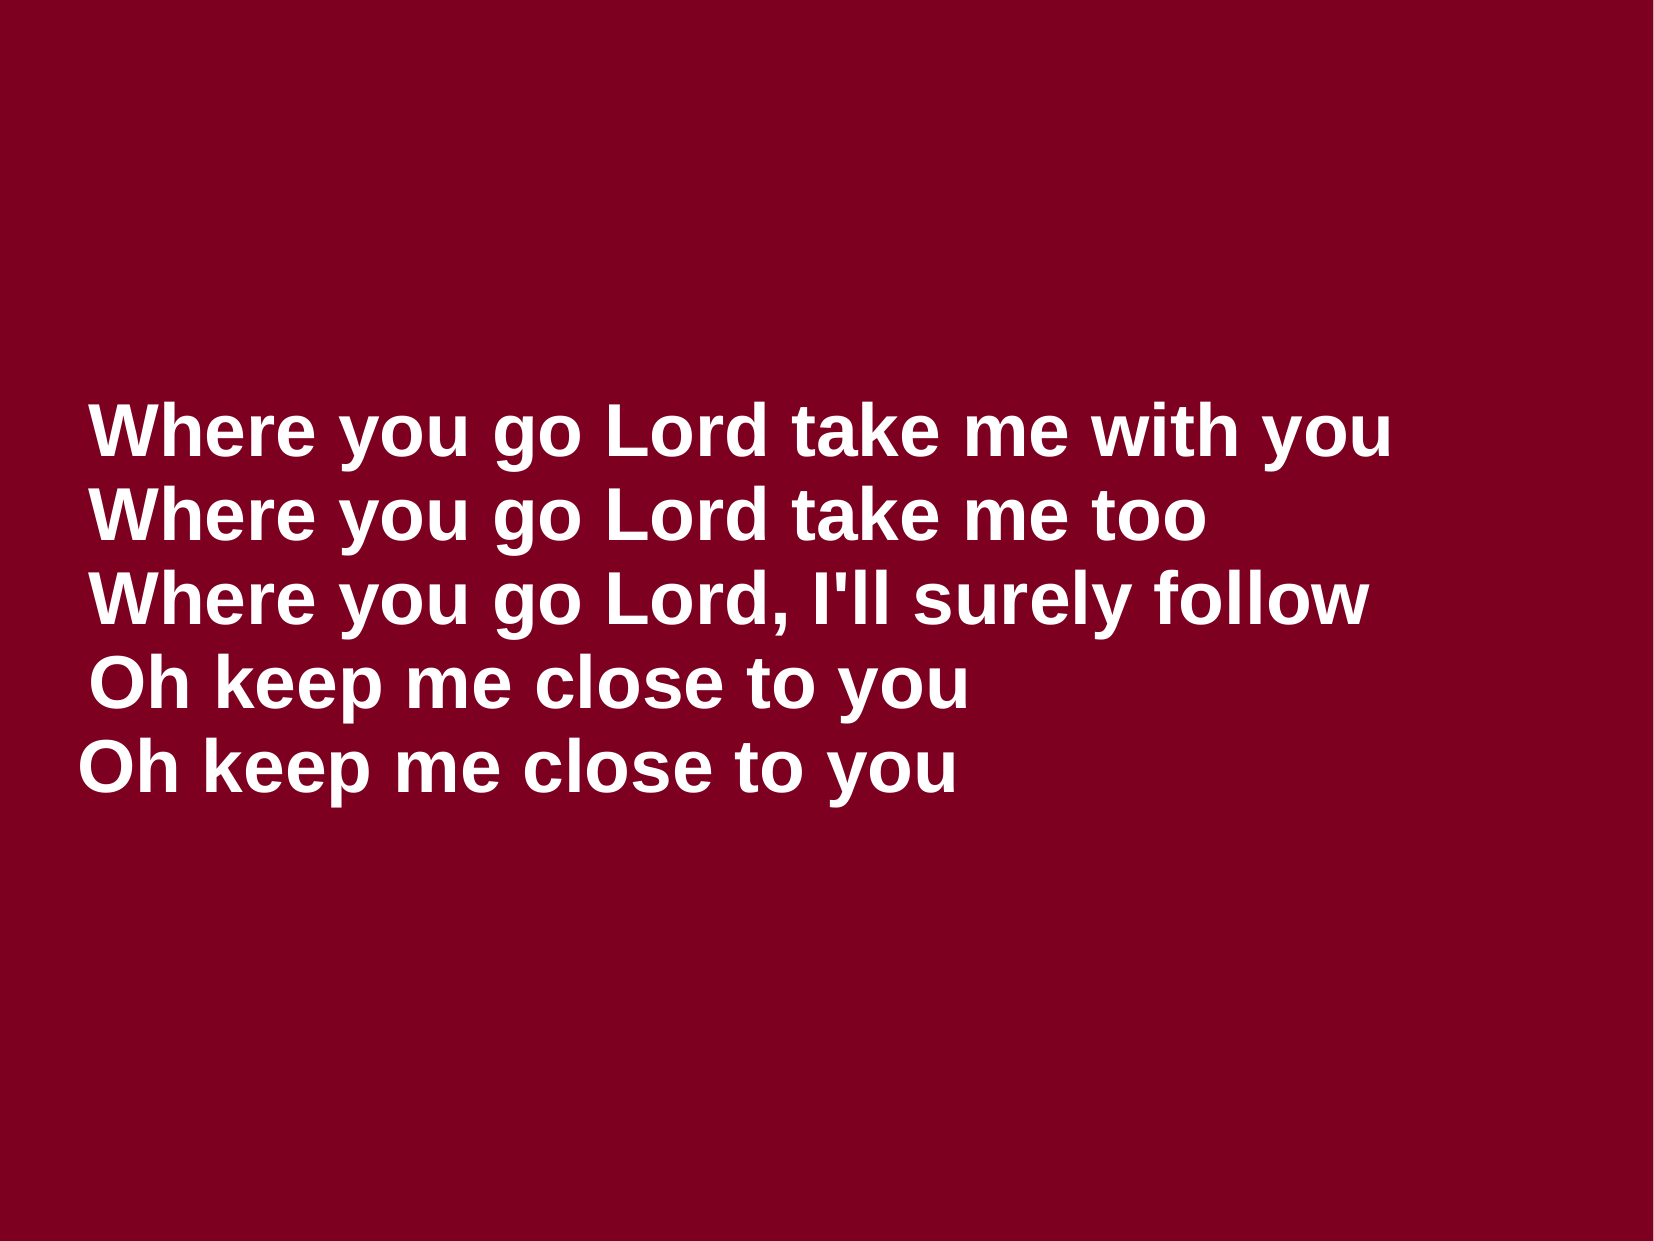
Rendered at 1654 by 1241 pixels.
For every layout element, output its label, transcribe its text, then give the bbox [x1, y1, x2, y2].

text_box Where you go Lord take me with you Where you go Lord take me too Where you go Lord, I'll surely follow Oh keep me close to you Oh keep me close to you [0, 0, 1654, 1241]
